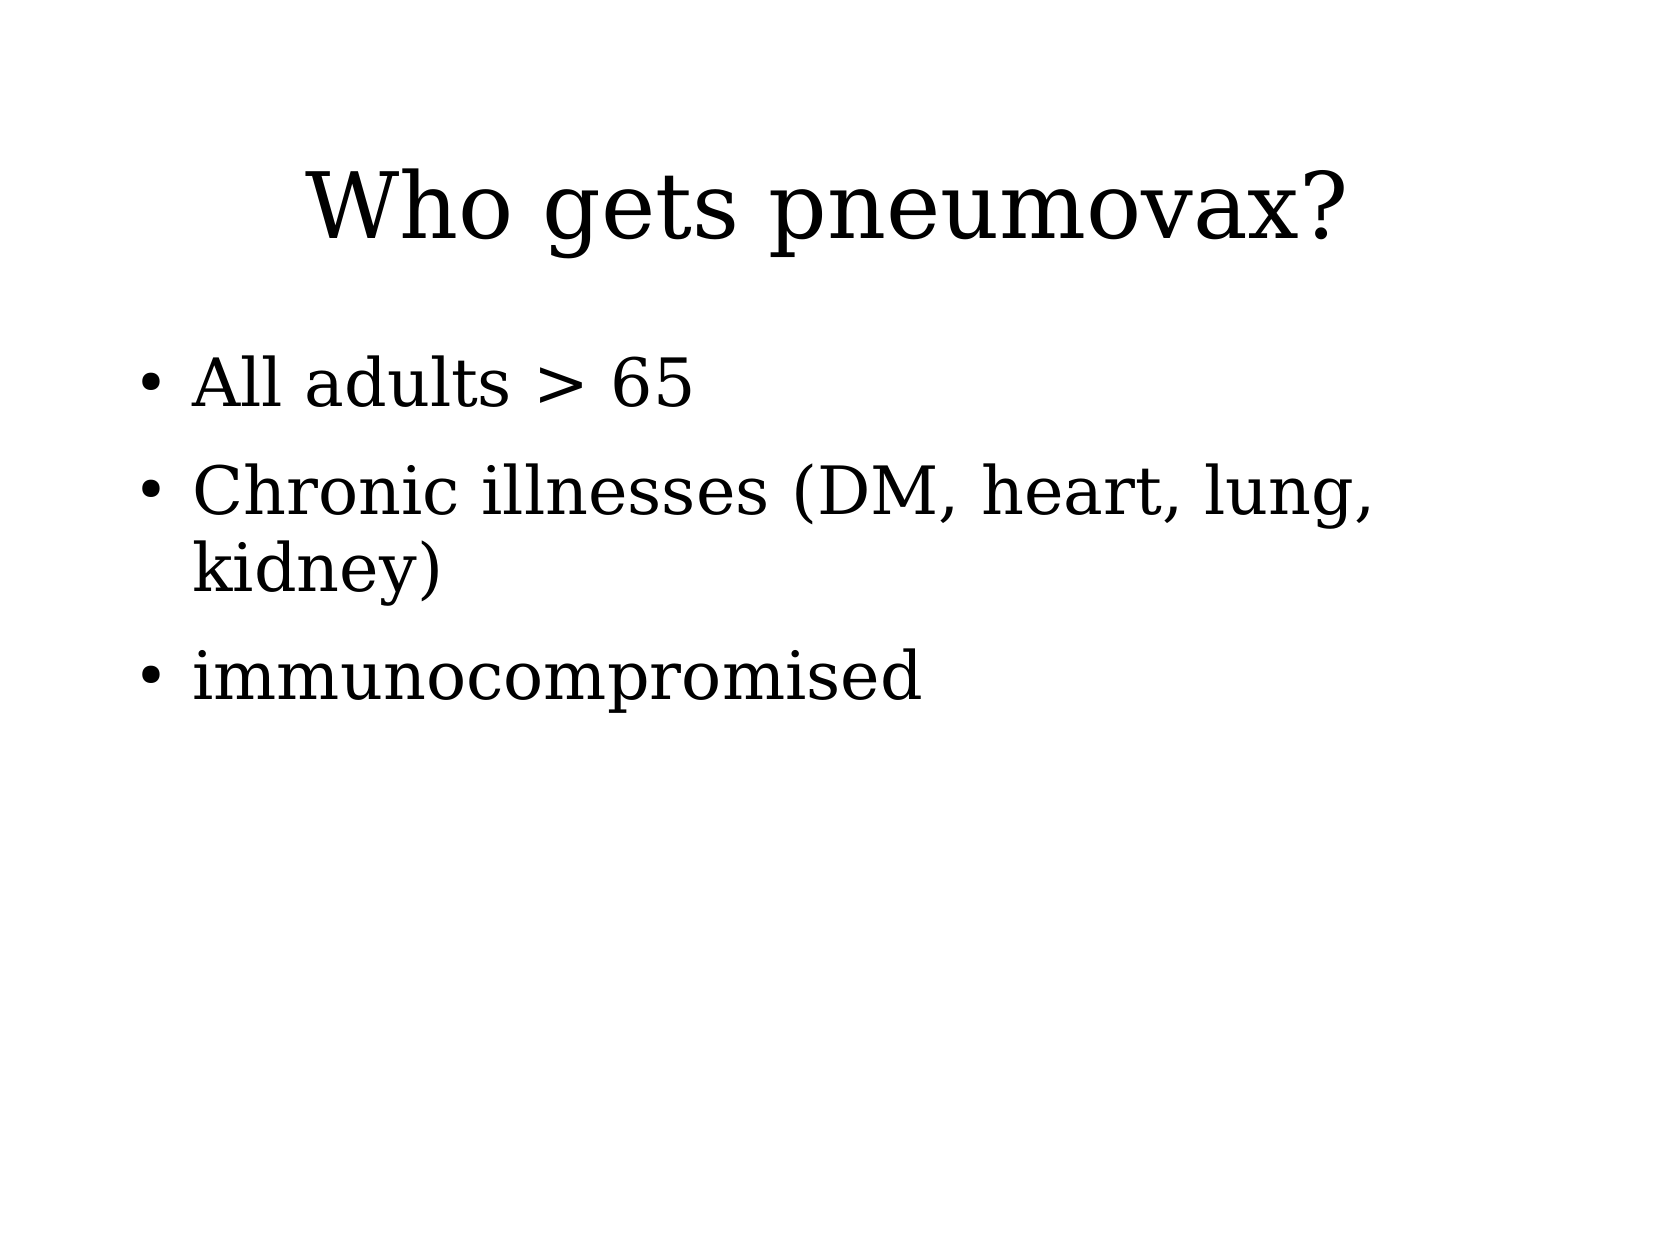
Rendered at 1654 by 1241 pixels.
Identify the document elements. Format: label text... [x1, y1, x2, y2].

list All adults > 65 Chronic illnesses (DM, heart, lung, kidney) immunocompromised [121, 344, 1534, 1127]
title Who gets pneumovax? [121, 102, 1534, 311]
